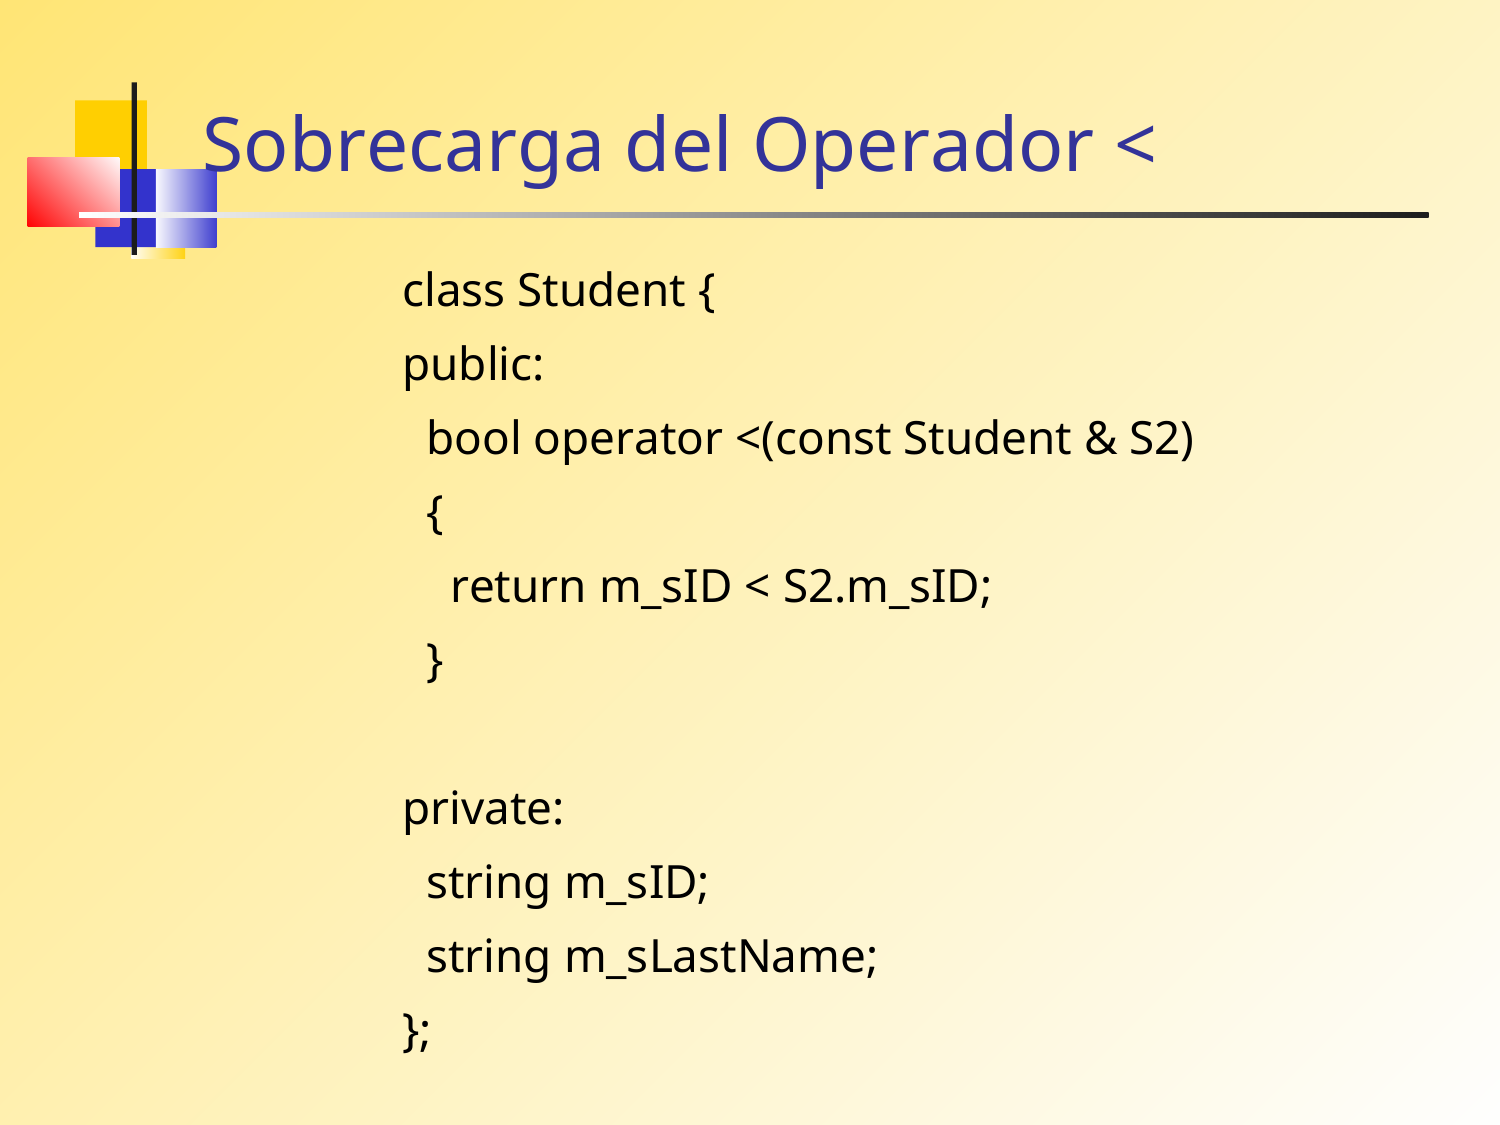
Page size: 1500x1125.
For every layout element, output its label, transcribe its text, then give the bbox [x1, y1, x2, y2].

title Sobrecarga del Operador < [187, 37, 1466, 201]
list class Student { public: bool operator <(const Student & S2)‏ { return m_sID < S2.m_sID; } private: string m_sID; string m_sLastName; }; [387, 249, 1463, 1051]
